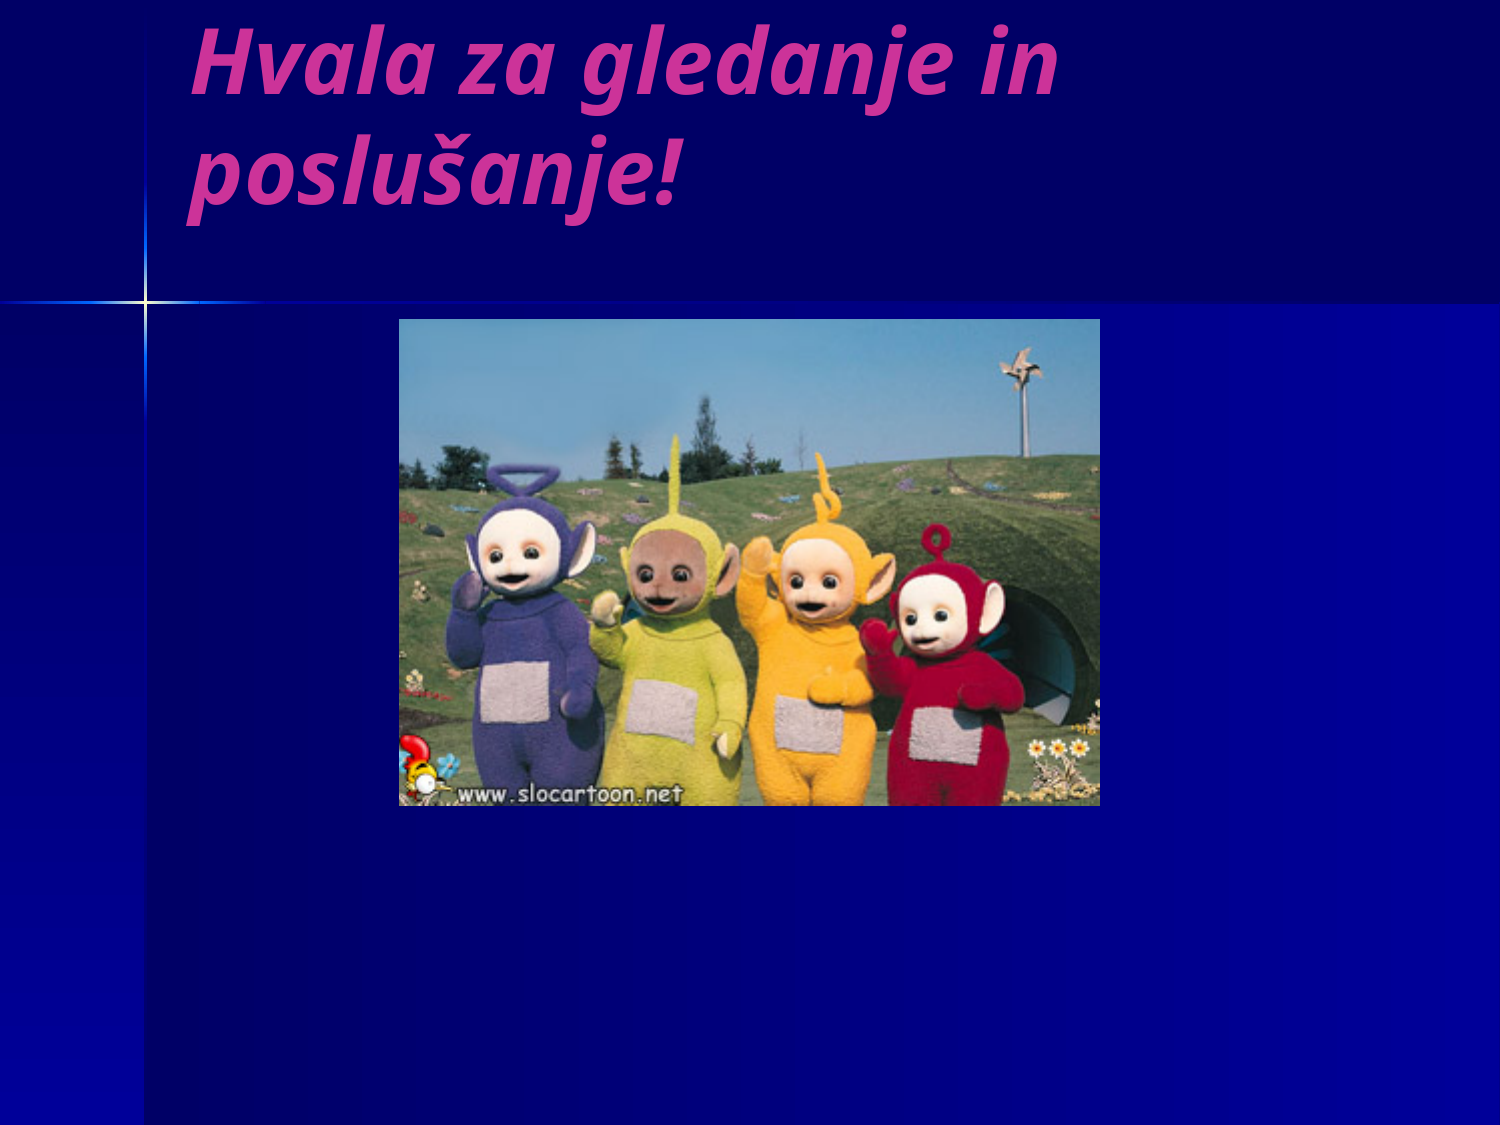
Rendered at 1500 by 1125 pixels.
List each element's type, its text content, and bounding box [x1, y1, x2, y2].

picture [399, 319, 1100, 806]
title Hvala za gledanje in poslušanje! [174, 50, 1413, 285]
